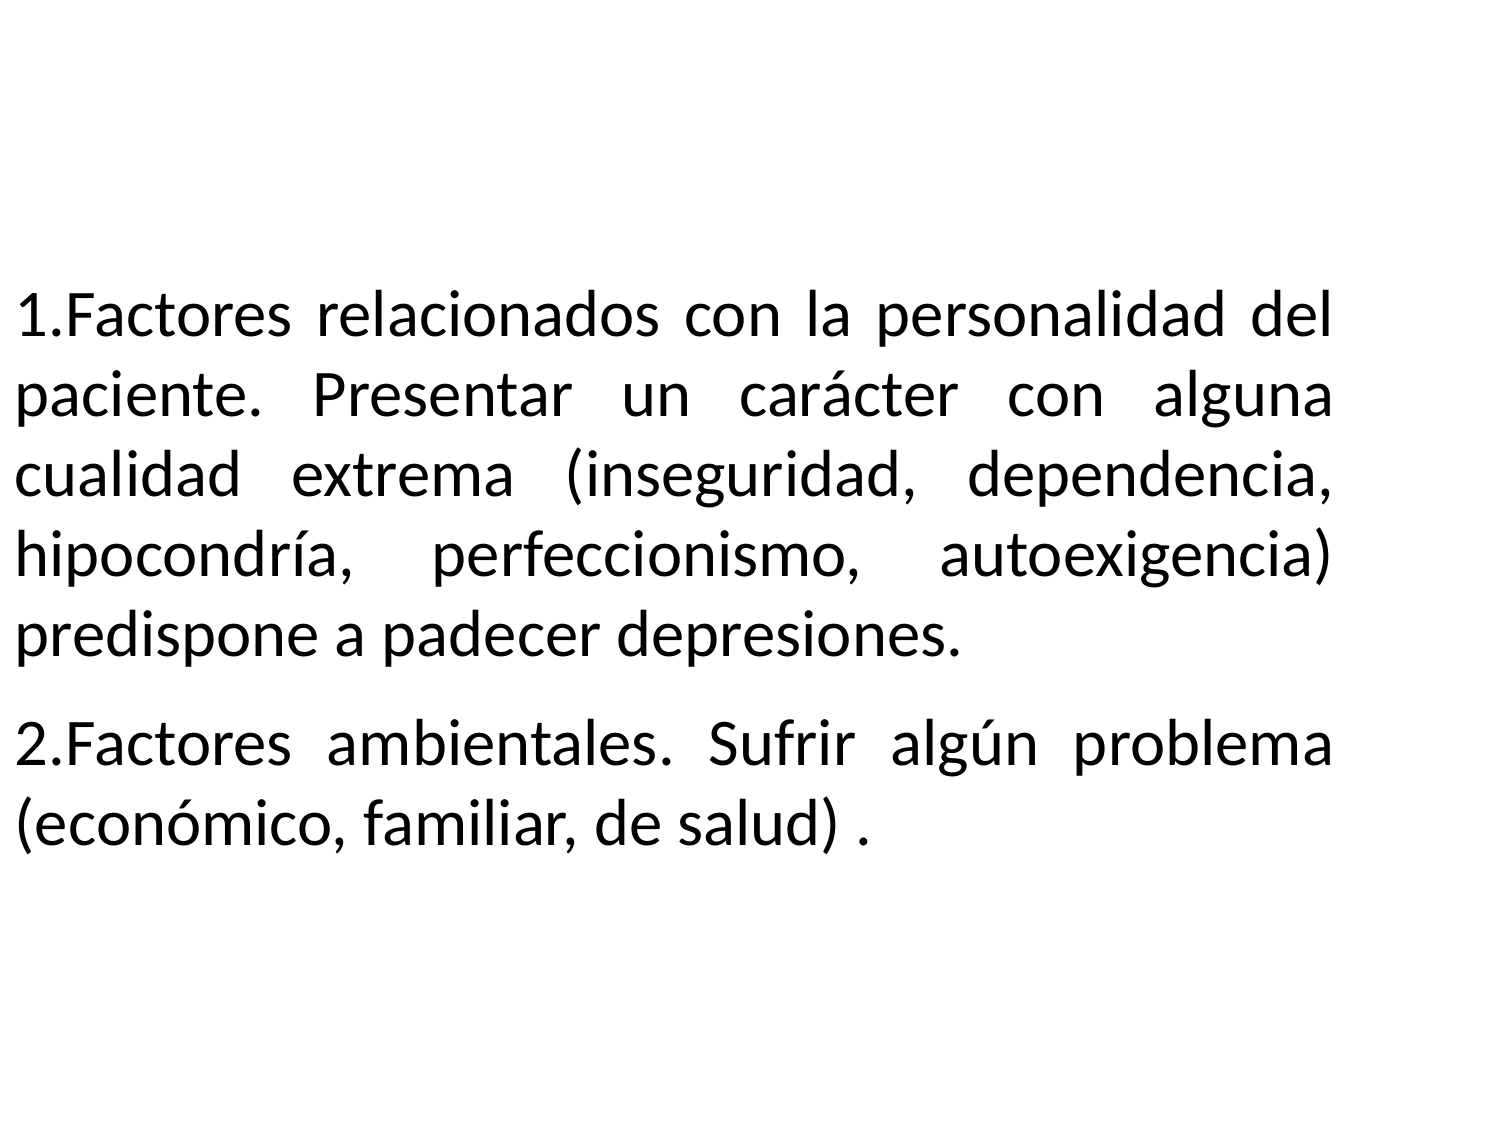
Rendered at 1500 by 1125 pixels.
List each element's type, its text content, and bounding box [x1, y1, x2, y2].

list 1.Factores relacionados con la personalidad del paciente. Presentar un carácter con alguna cualidad extrema (inseguridad, dependencia, hipocondría, perfeccionismo, autoexigencia) predispone a padecer depresiones. 2.Factores ambientales. Sufrir algún problema (económico, familiar, de salud) . [0, 262, 1350, 1005]
